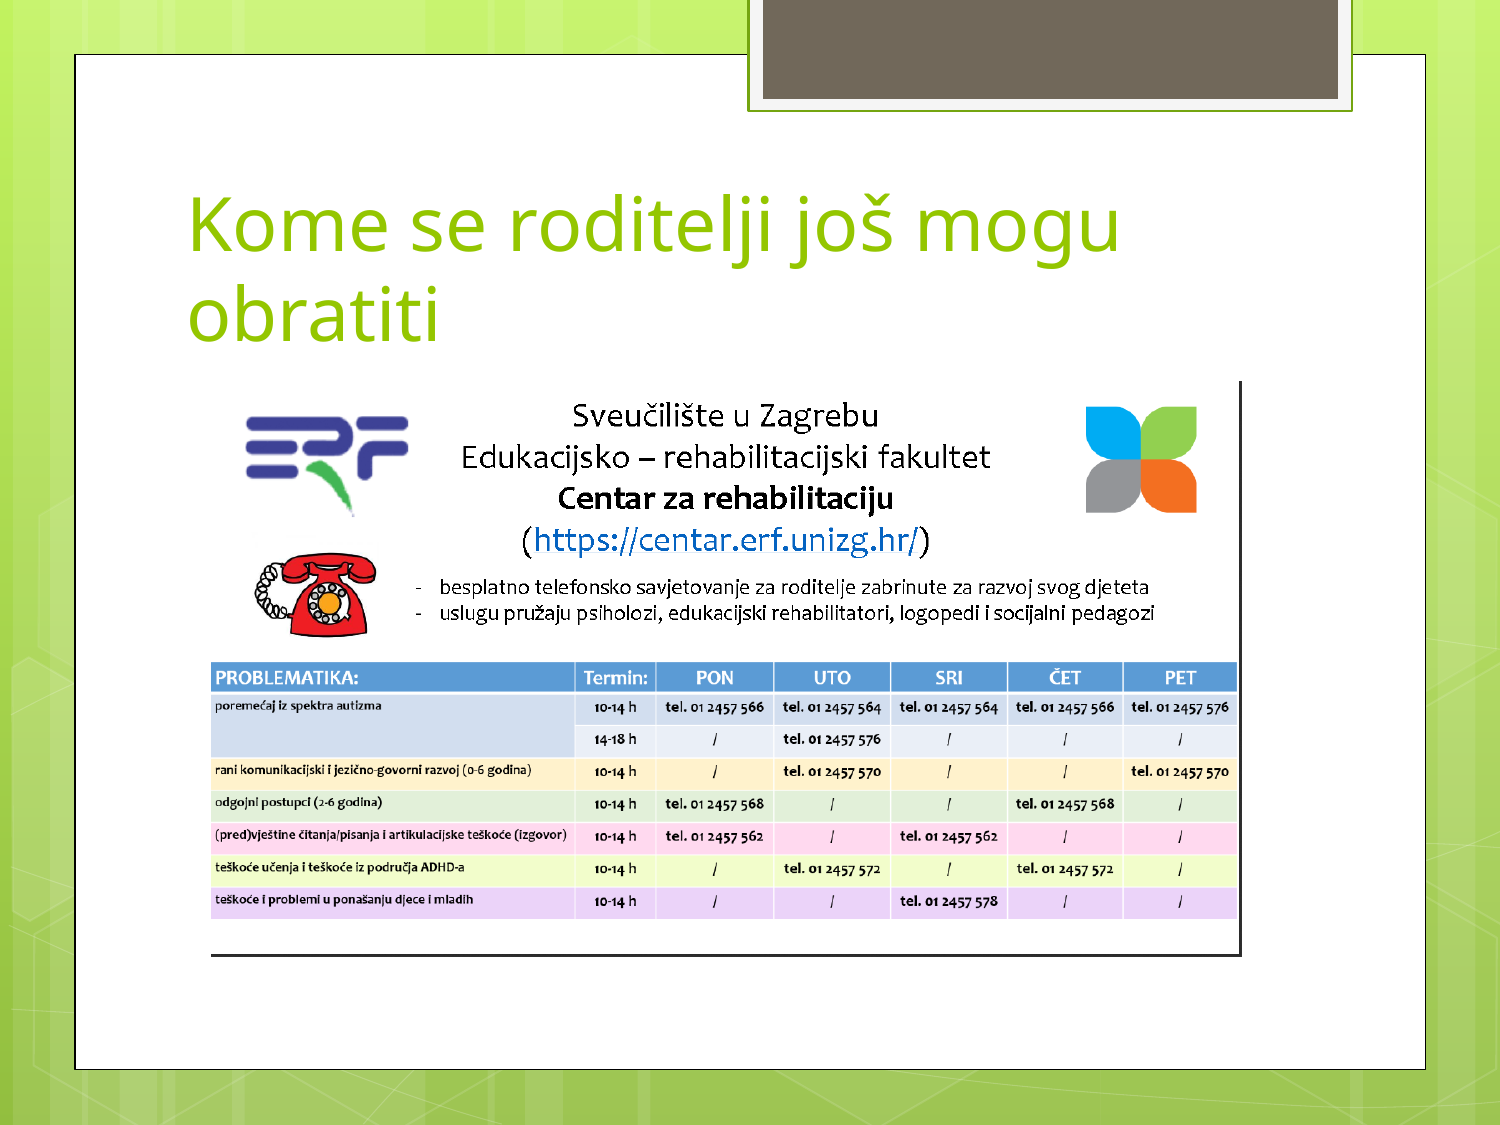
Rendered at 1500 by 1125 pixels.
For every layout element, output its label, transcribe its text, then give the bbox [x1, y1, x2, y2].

title Kome se roditelji još mogu obratiti [171, 168, 1324, 357]
picture [211, 381, 1242, 957]
